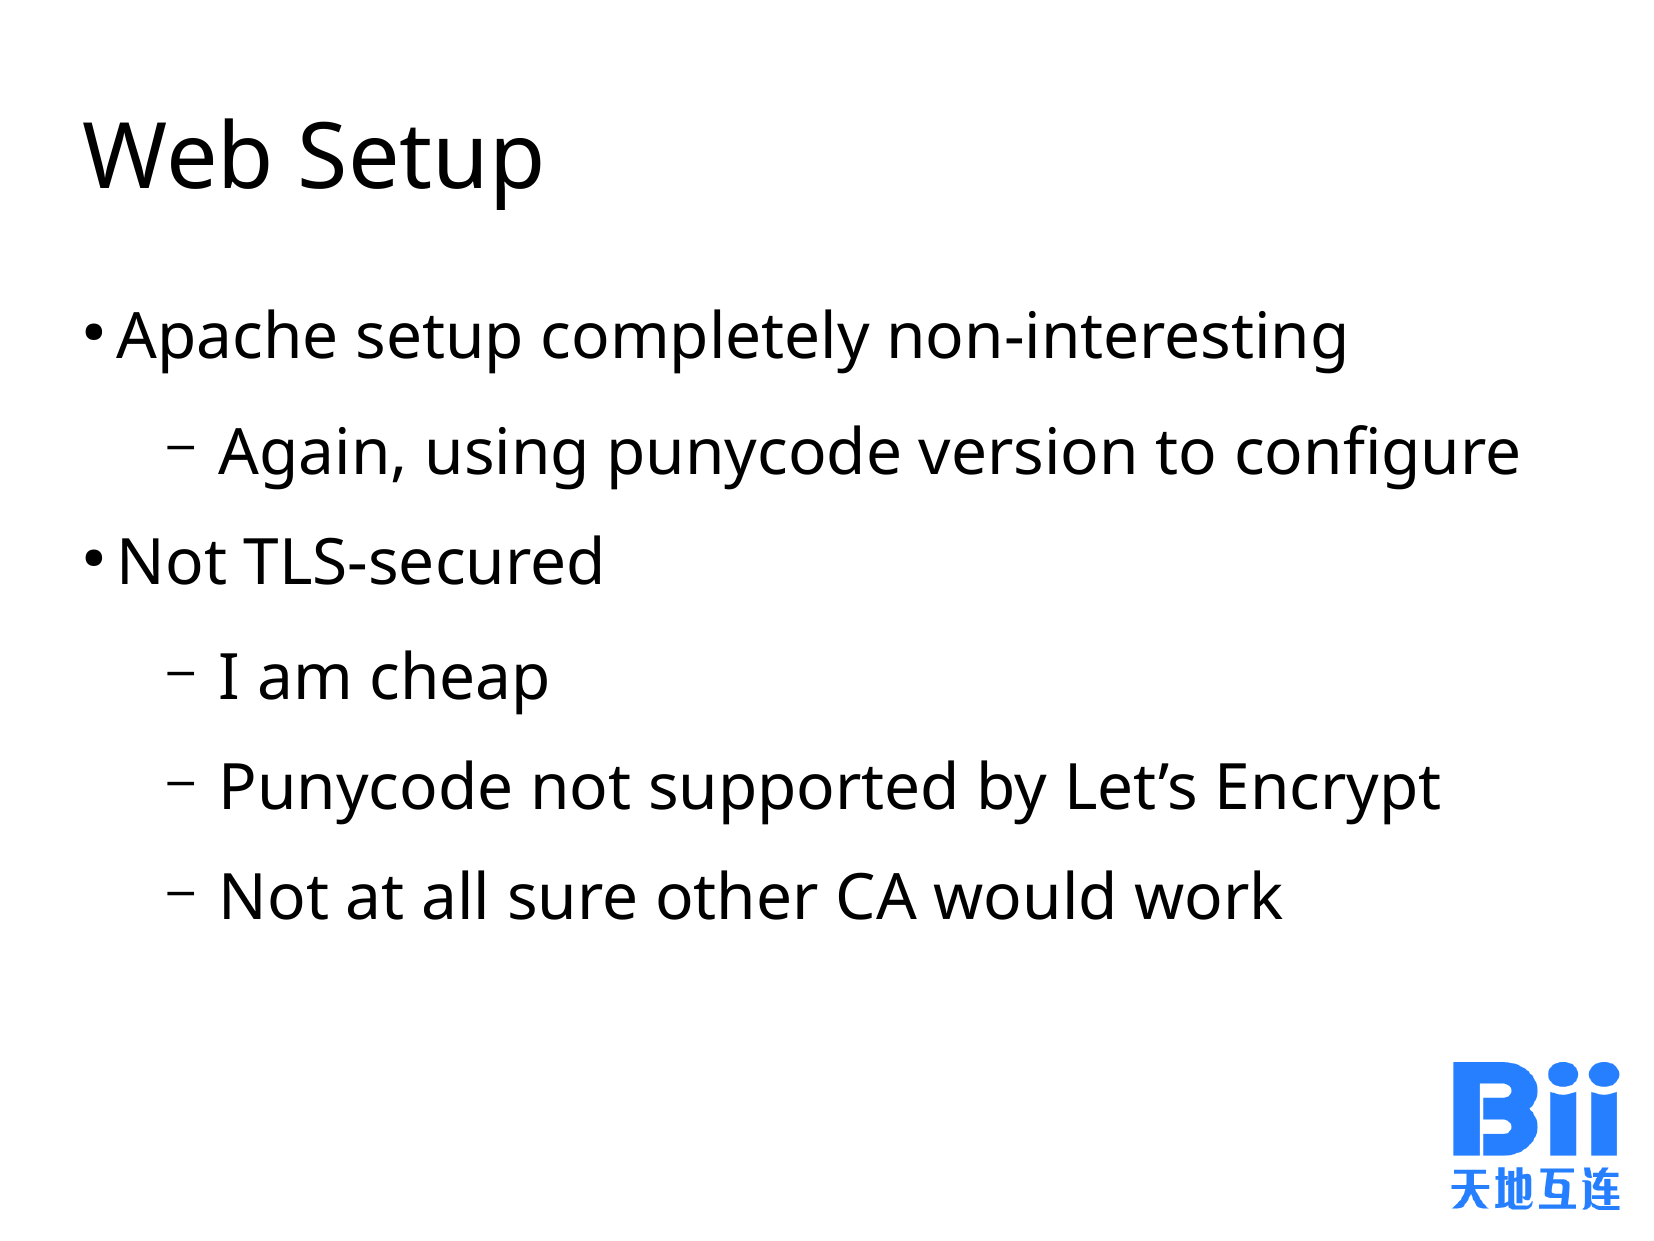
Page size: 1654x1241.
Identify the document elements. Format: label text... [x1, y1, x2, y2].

title Web Setup [82, 49, 1571, 257]
list Apache setup completely non-interesting Again, using punycode version to configure Not TLS-secured I am cheap Punycode not supported by Let’s Encrypt Not at all sure other CA would work [82, 290, 1571, 1010]
picture [1425, 1030, 1653, 1241]
